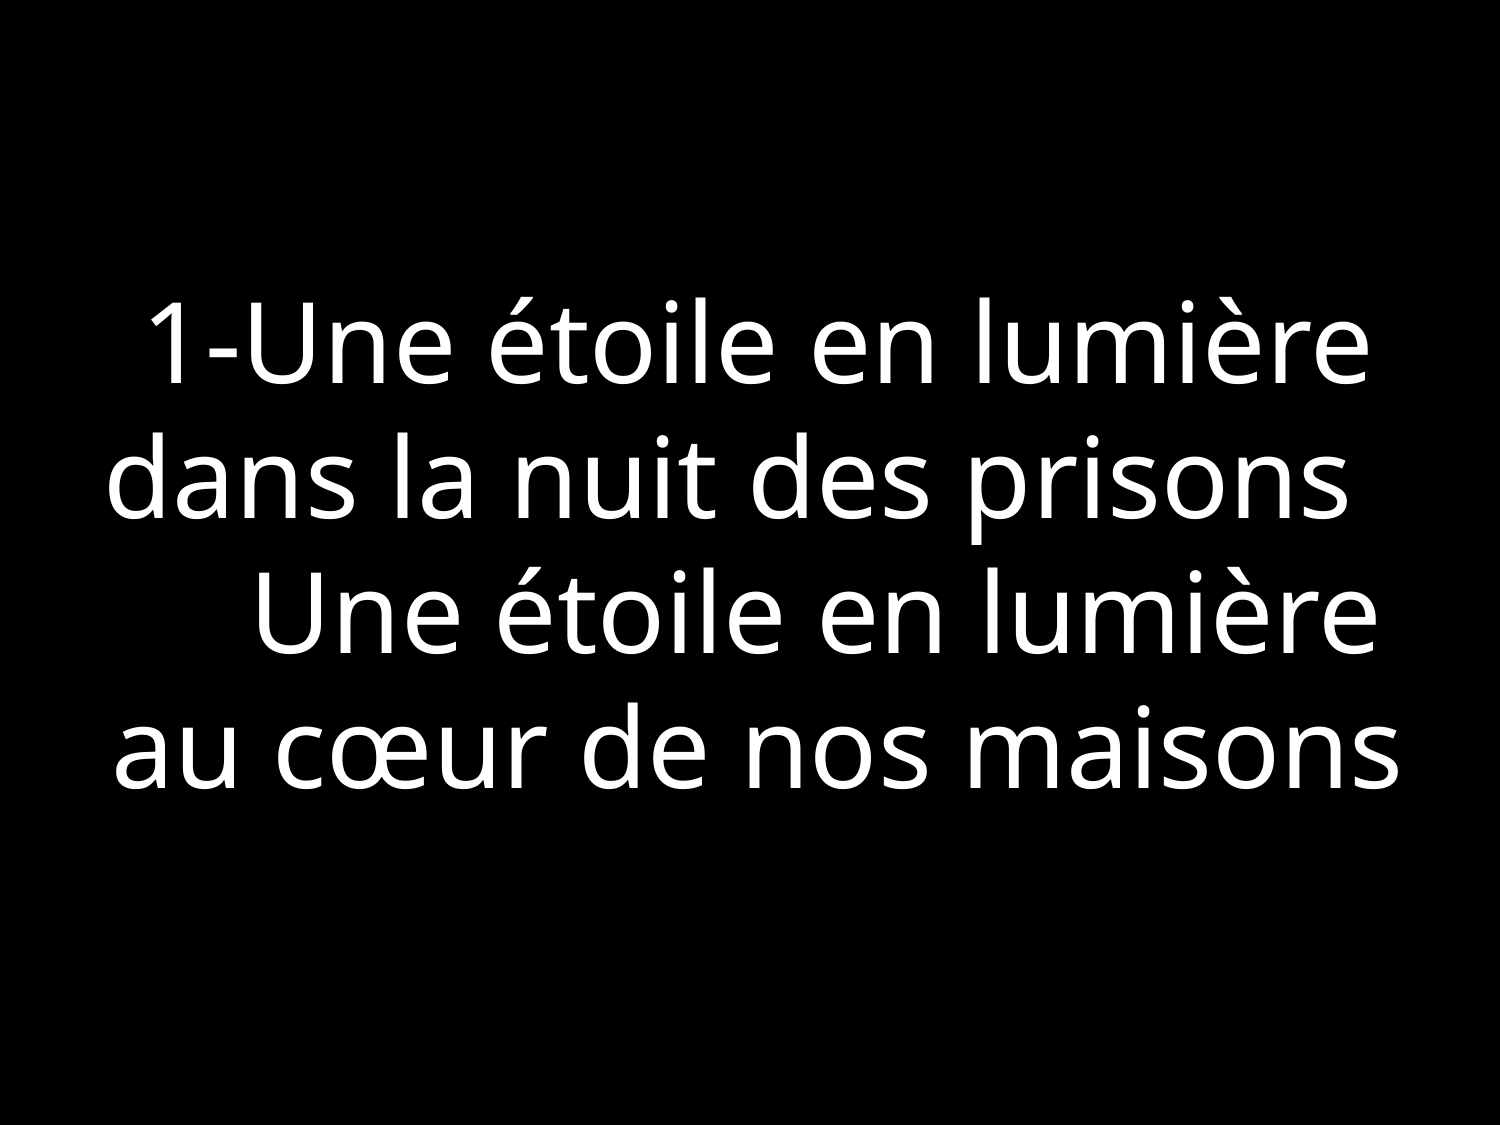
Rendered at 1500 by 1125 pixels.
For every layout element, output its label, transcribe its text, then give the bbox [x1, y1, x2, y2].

list 1-Une étoile en lumière dans la nuit des prisons Une étoile en lumière au cœur de nos maisons [75, 263, 1441, 1028]
